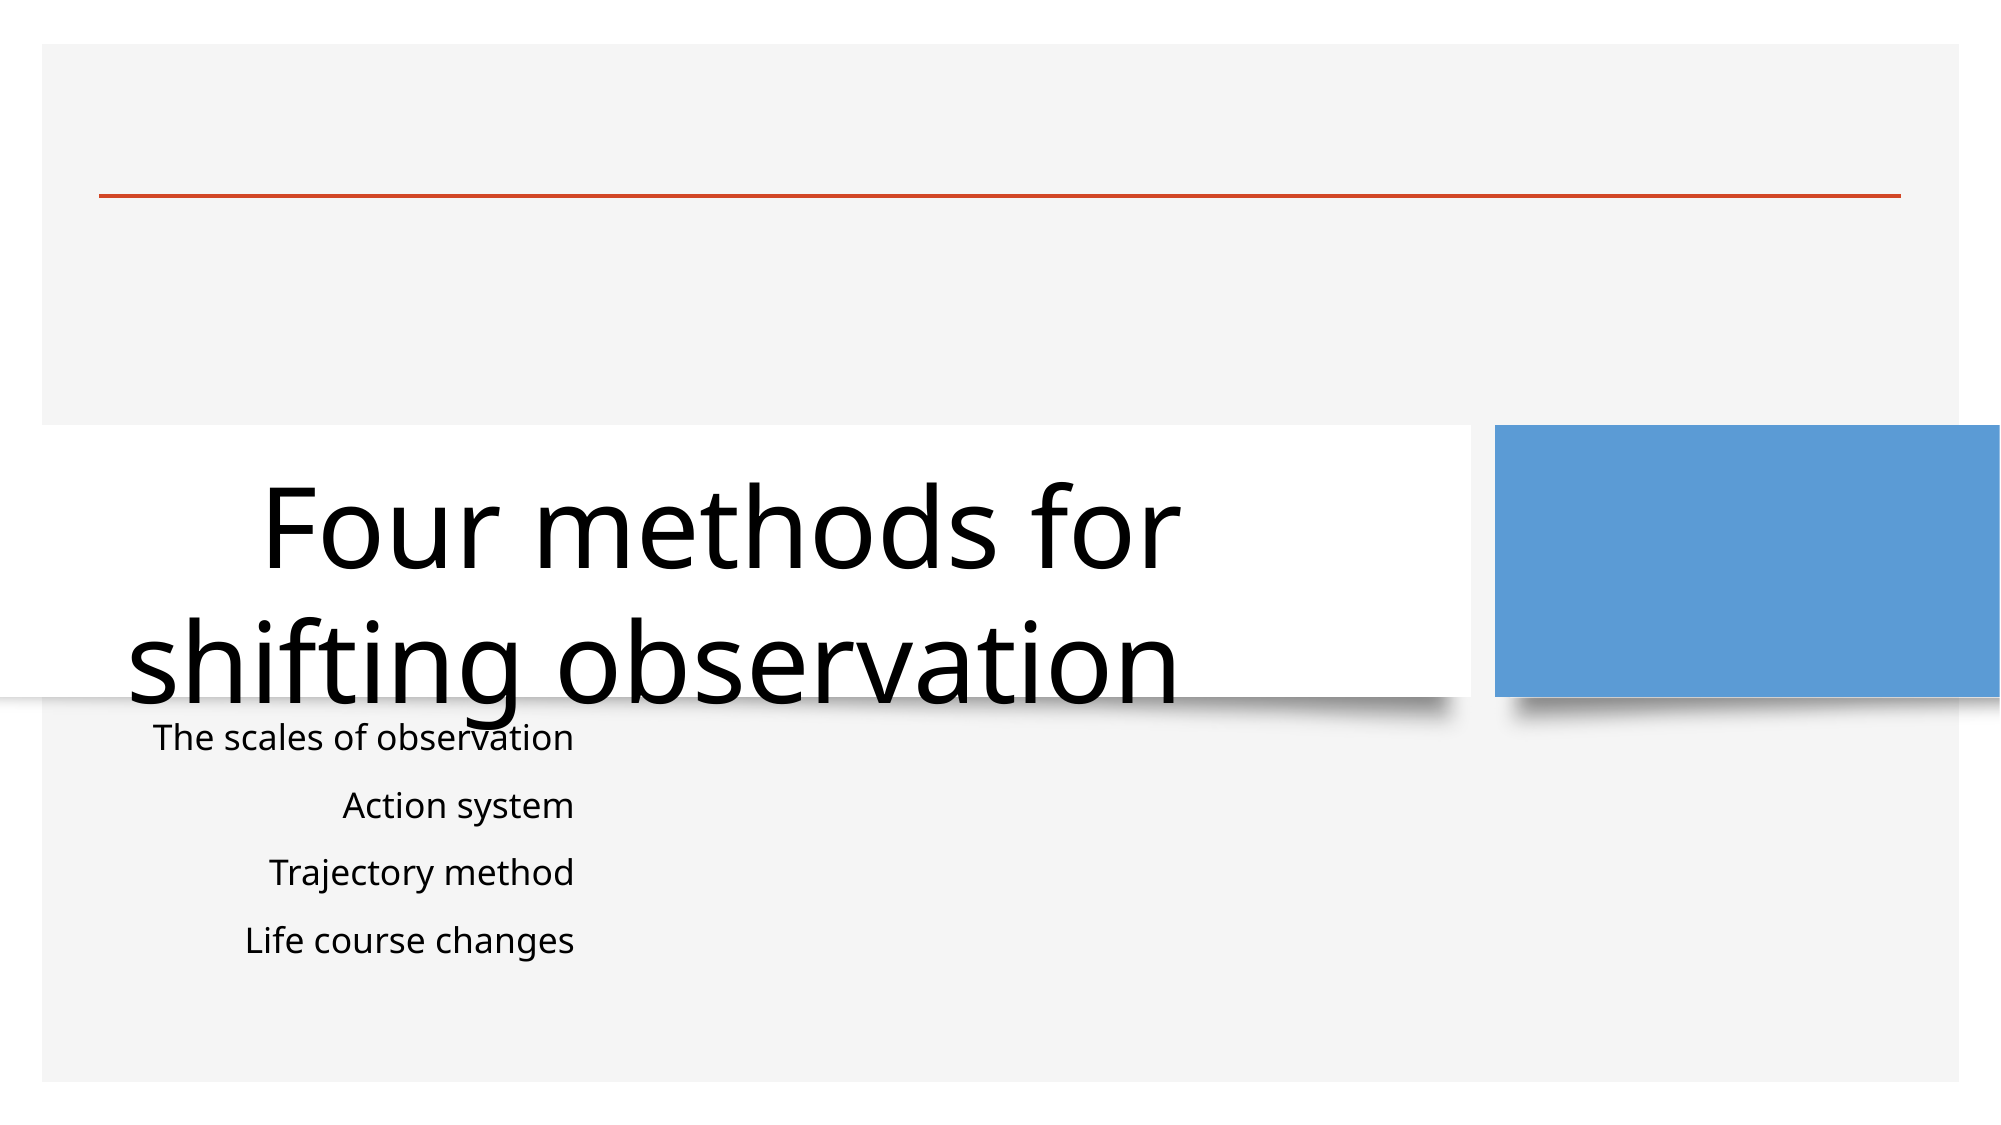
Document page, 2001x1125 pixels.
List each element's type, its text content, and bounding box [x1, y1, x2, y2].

title Four methods for shifting observation [111, 448, 1448, 674]
subtitle The scales of observation Action system Trajectory method Life course changes [137, 707, 1474, 1066]
